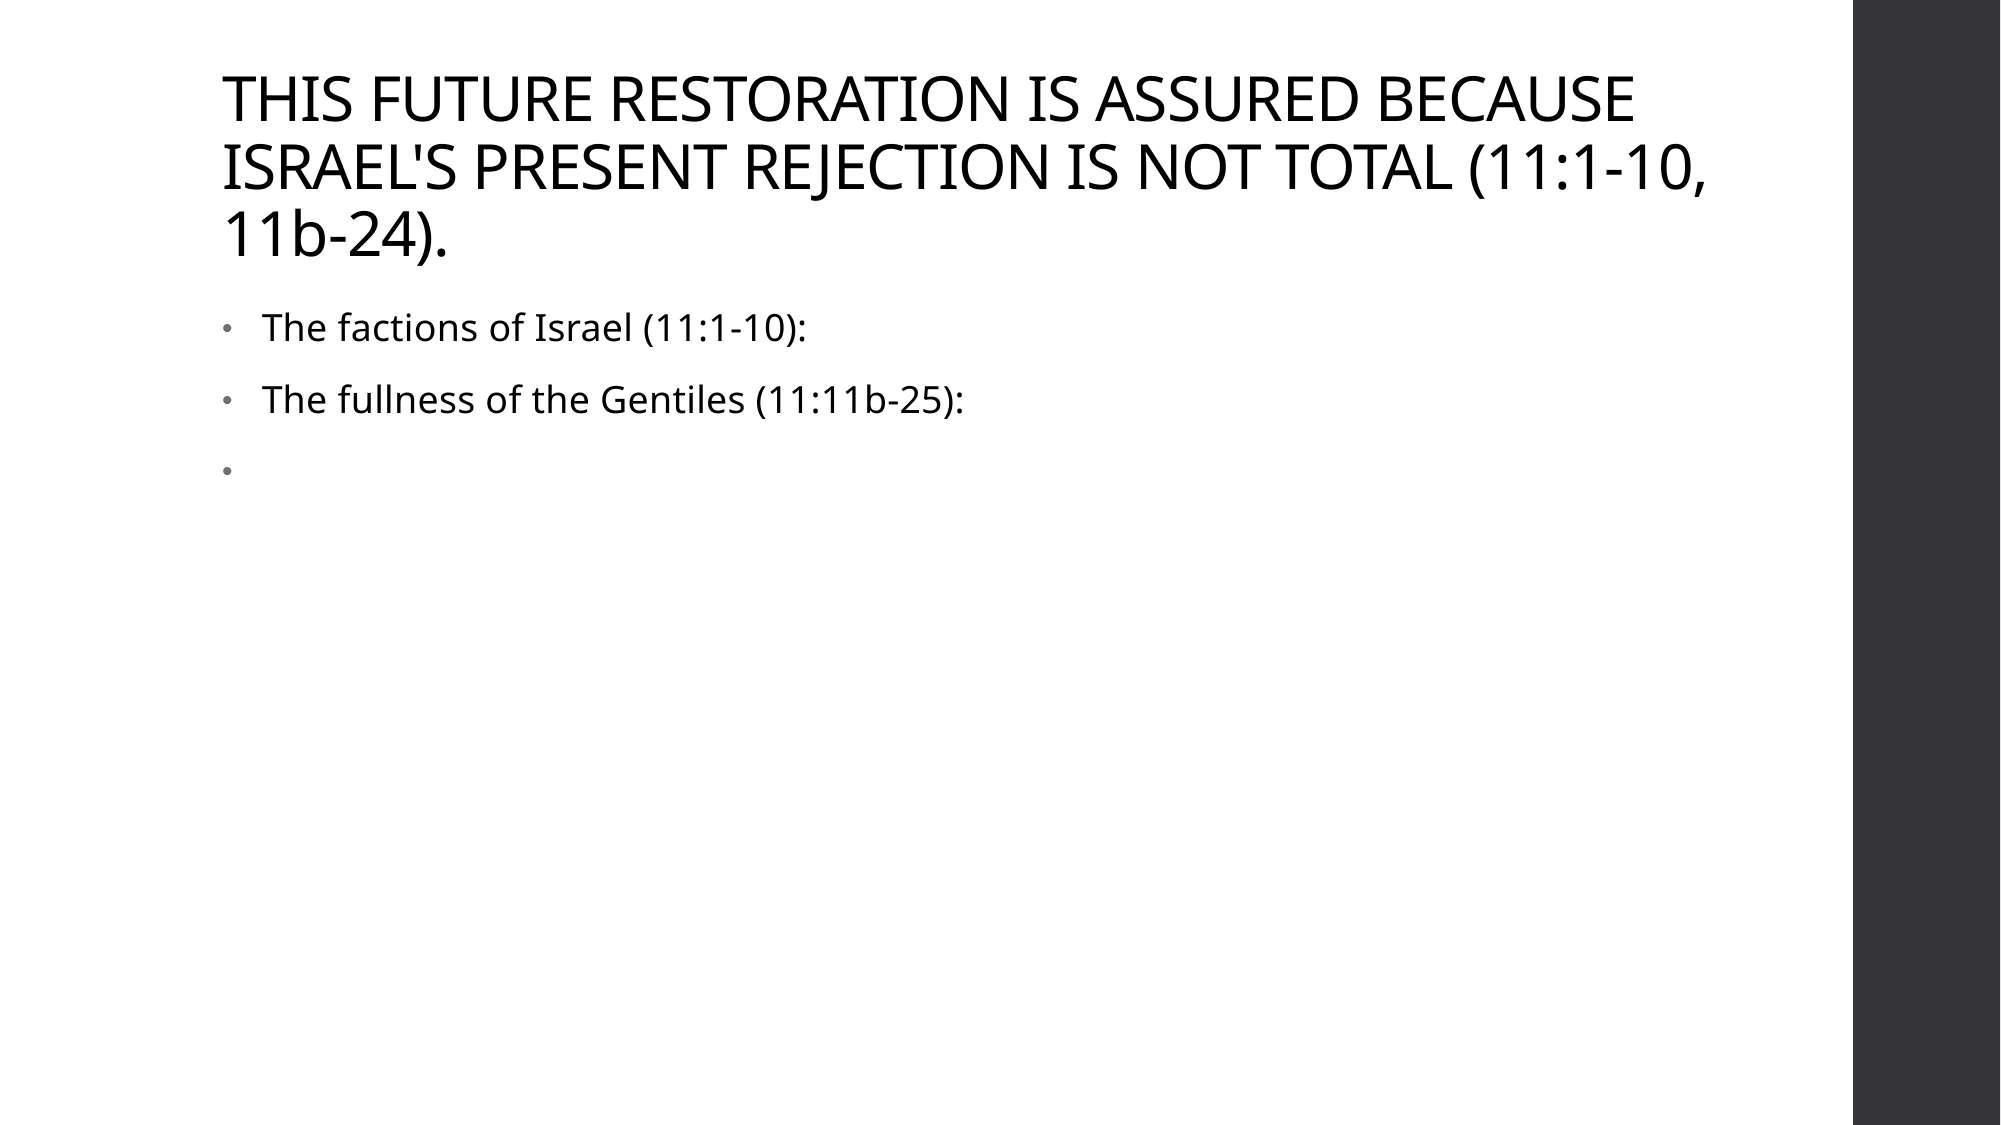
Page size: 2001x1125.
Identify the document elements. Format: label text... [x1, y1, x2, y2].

title THIS FUTURE RESTORATION IS ASSURED BECAUSE ISRAEL'S PRESENT REJECTION IS NOT TOTAL (11:1-10, 11b-24). [206, 60, 1797, 278]
list The factions of Israel (11:1-10): The fullness of the Gentiles (11:11b-25): [206, 299, 1617, 1014]
